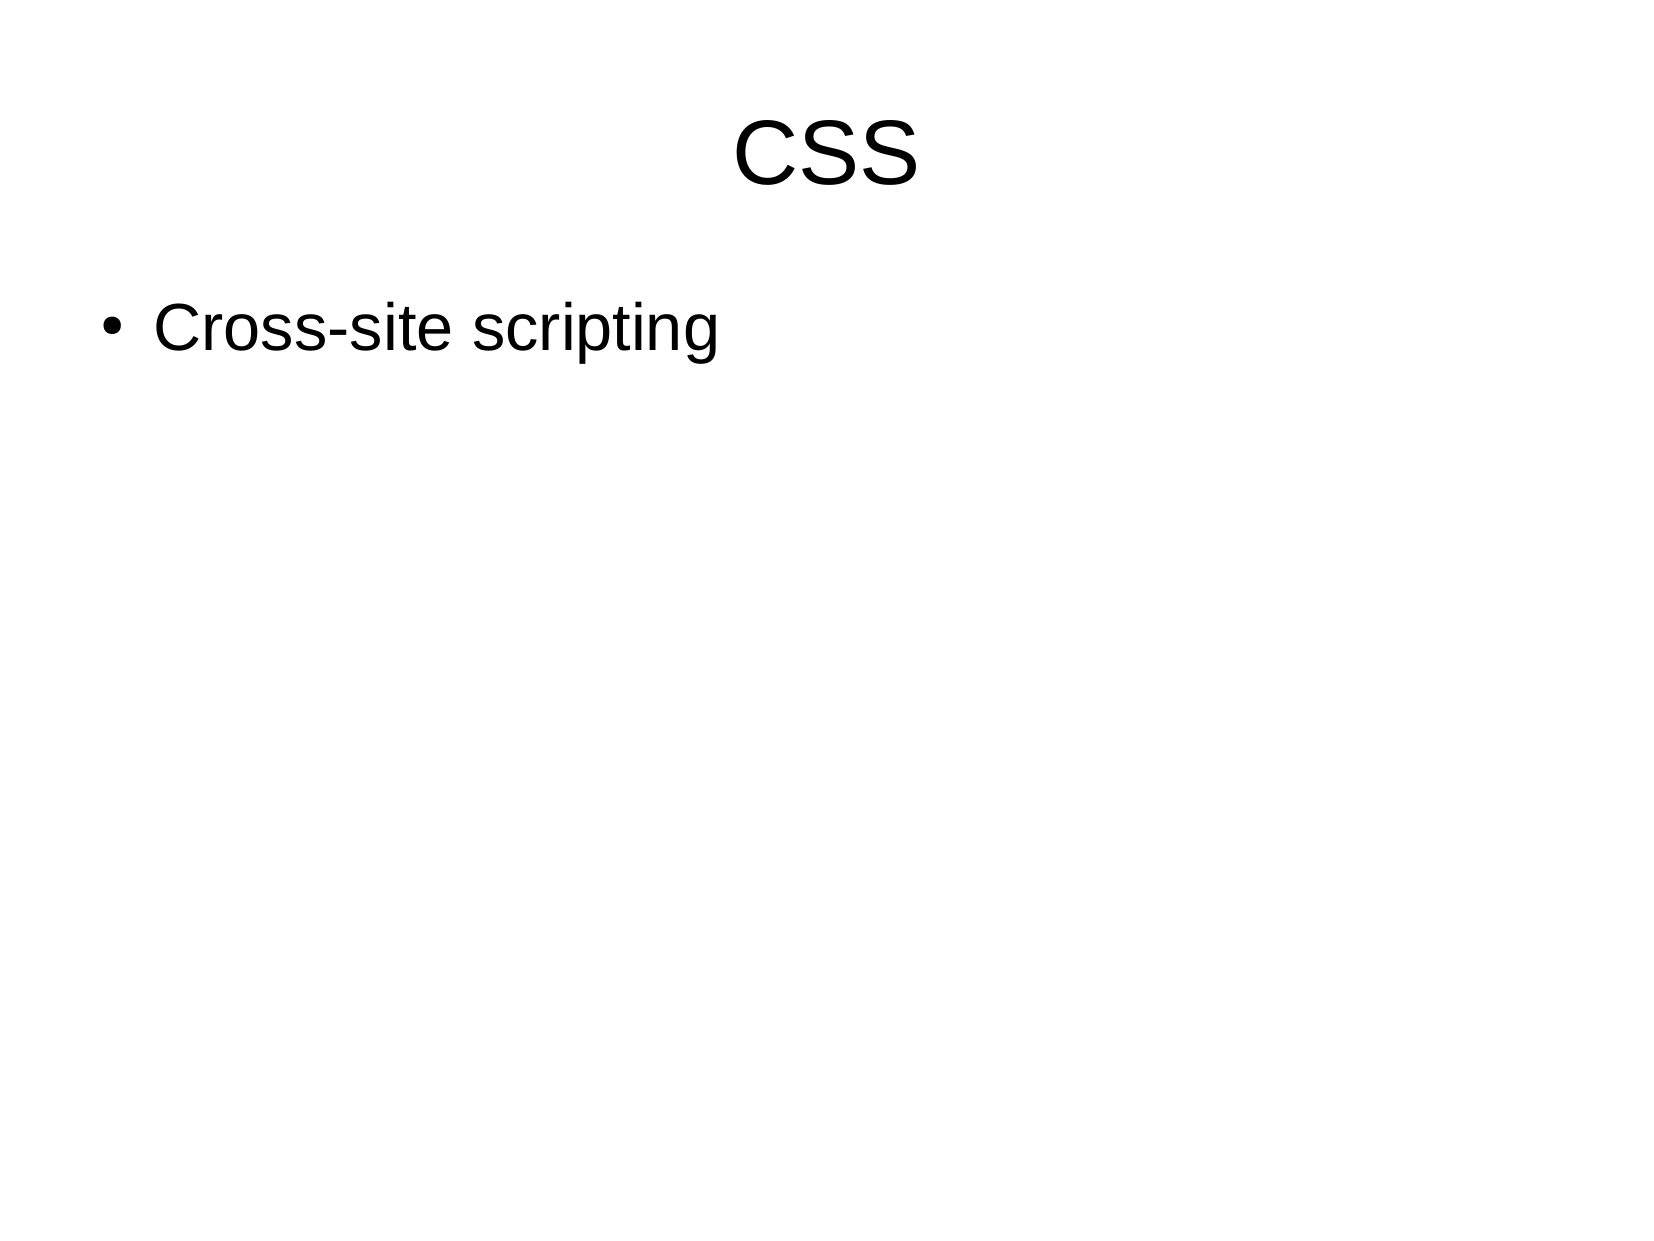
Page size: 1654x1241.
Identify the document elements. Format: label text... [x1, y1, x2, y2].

list Cross-site scripting [82, 290, 1571, 1109]
title CSS [82, 49, 1571, 257]
